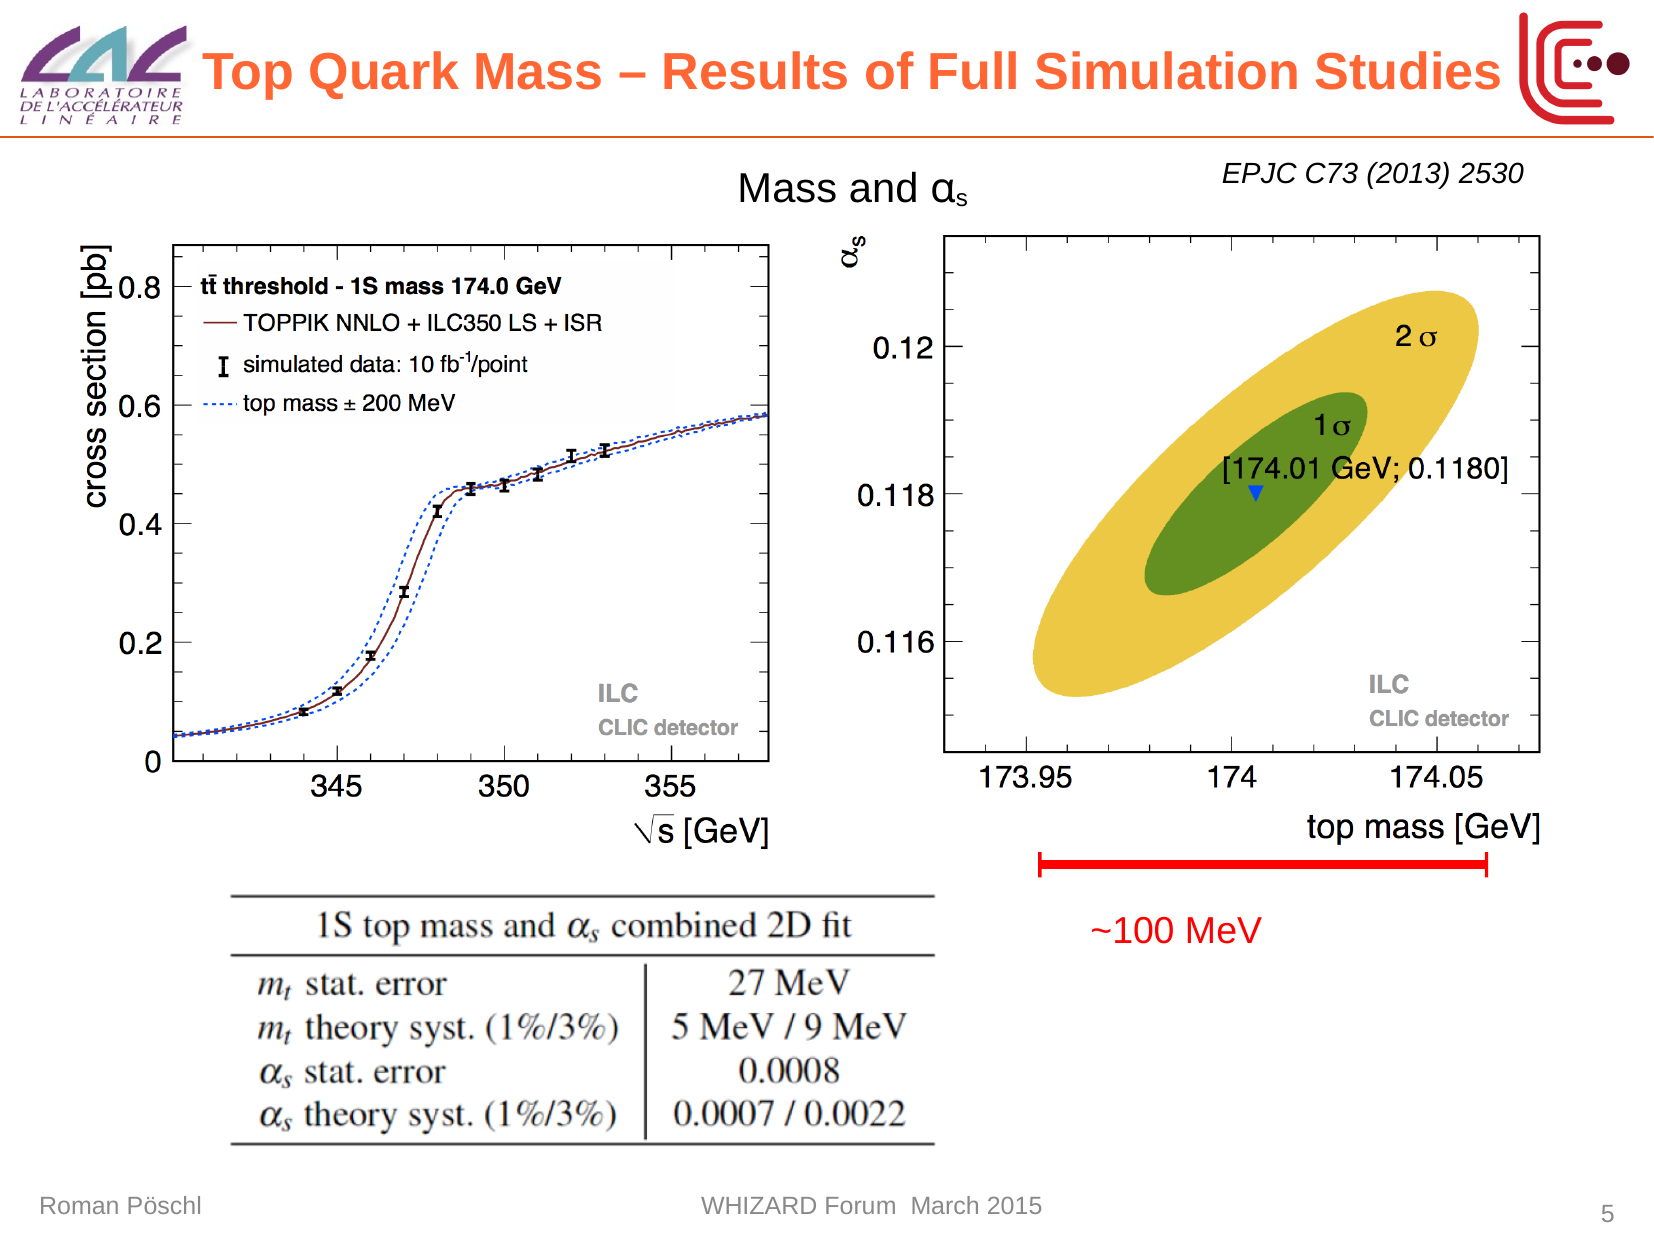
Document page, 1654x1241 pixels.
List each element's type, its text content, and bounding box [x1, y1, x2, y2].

picture [17, 22, 199, 127]
picture [57, 203, 1601, 865]
picture [1508, 2, 1641, 135]
picture [223, 889, 939, 1167]
text_box EPJC C73 (2013) 2530 [1207, 150, 1547, 198]
text_box ~100 MeV [1075, 902, 1392, 976]
title Top Quark Mass – Results of Full Simulation Studies [116, 29, 1605, 113]
text_box Mass and αs [722, 150, 1222, 228]
